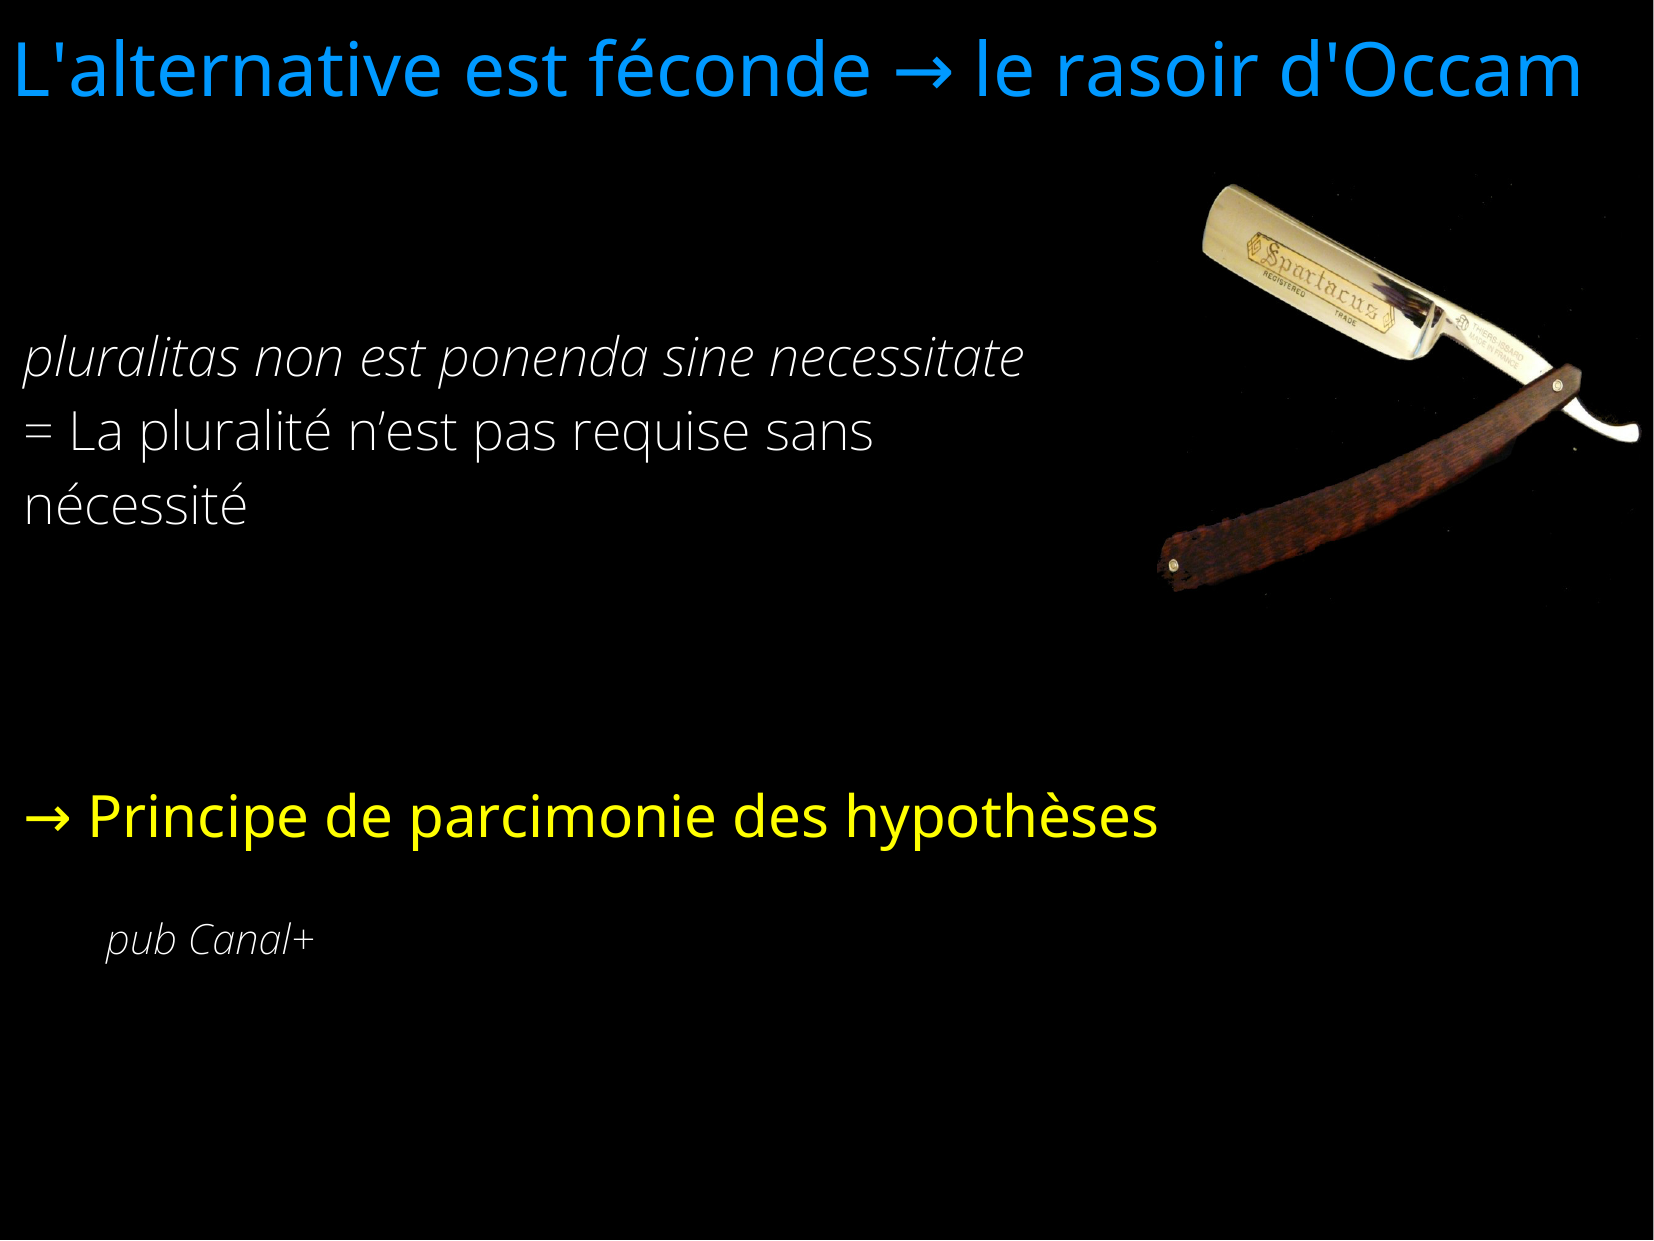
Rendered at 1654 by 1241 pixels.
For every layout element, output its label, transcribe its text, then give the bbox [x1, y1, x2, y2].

picture [1157, 172, 1650, 622]
text_box pub Canal+ [106, 909, 331, 993]
text_box pluralitas non est ponenda sine necessitate = La pluralité n’est pas requise sans nécessité [23, 318, 1087, 525]
text_box L'alternative est féconde → le rasoir d'Occam [11, 16, 1619, 112]
text_box → Principe de parcimonie des hypothèses [23, 775, 1477, 850]
